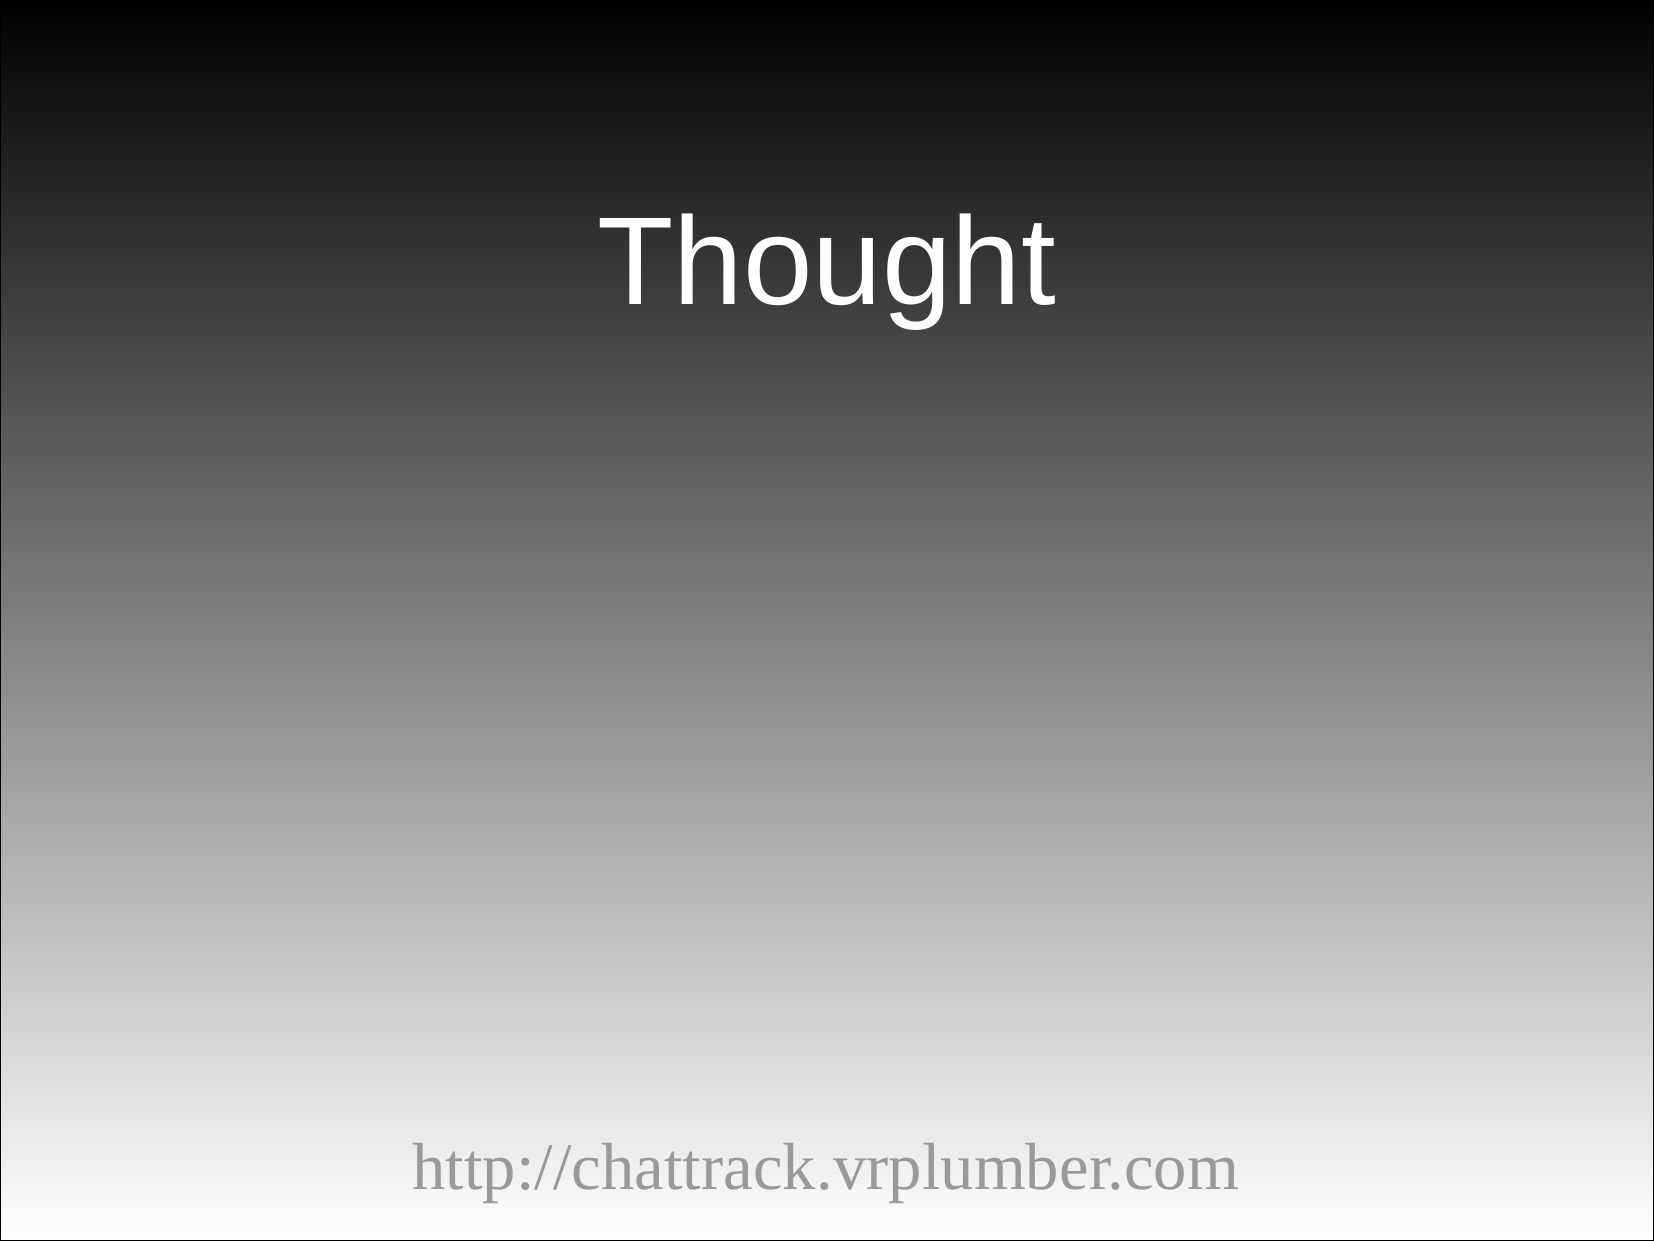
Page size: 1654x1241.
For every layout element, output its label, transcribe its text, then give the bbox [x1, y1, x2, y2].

title Thought [0, 56, 1654, 466]
